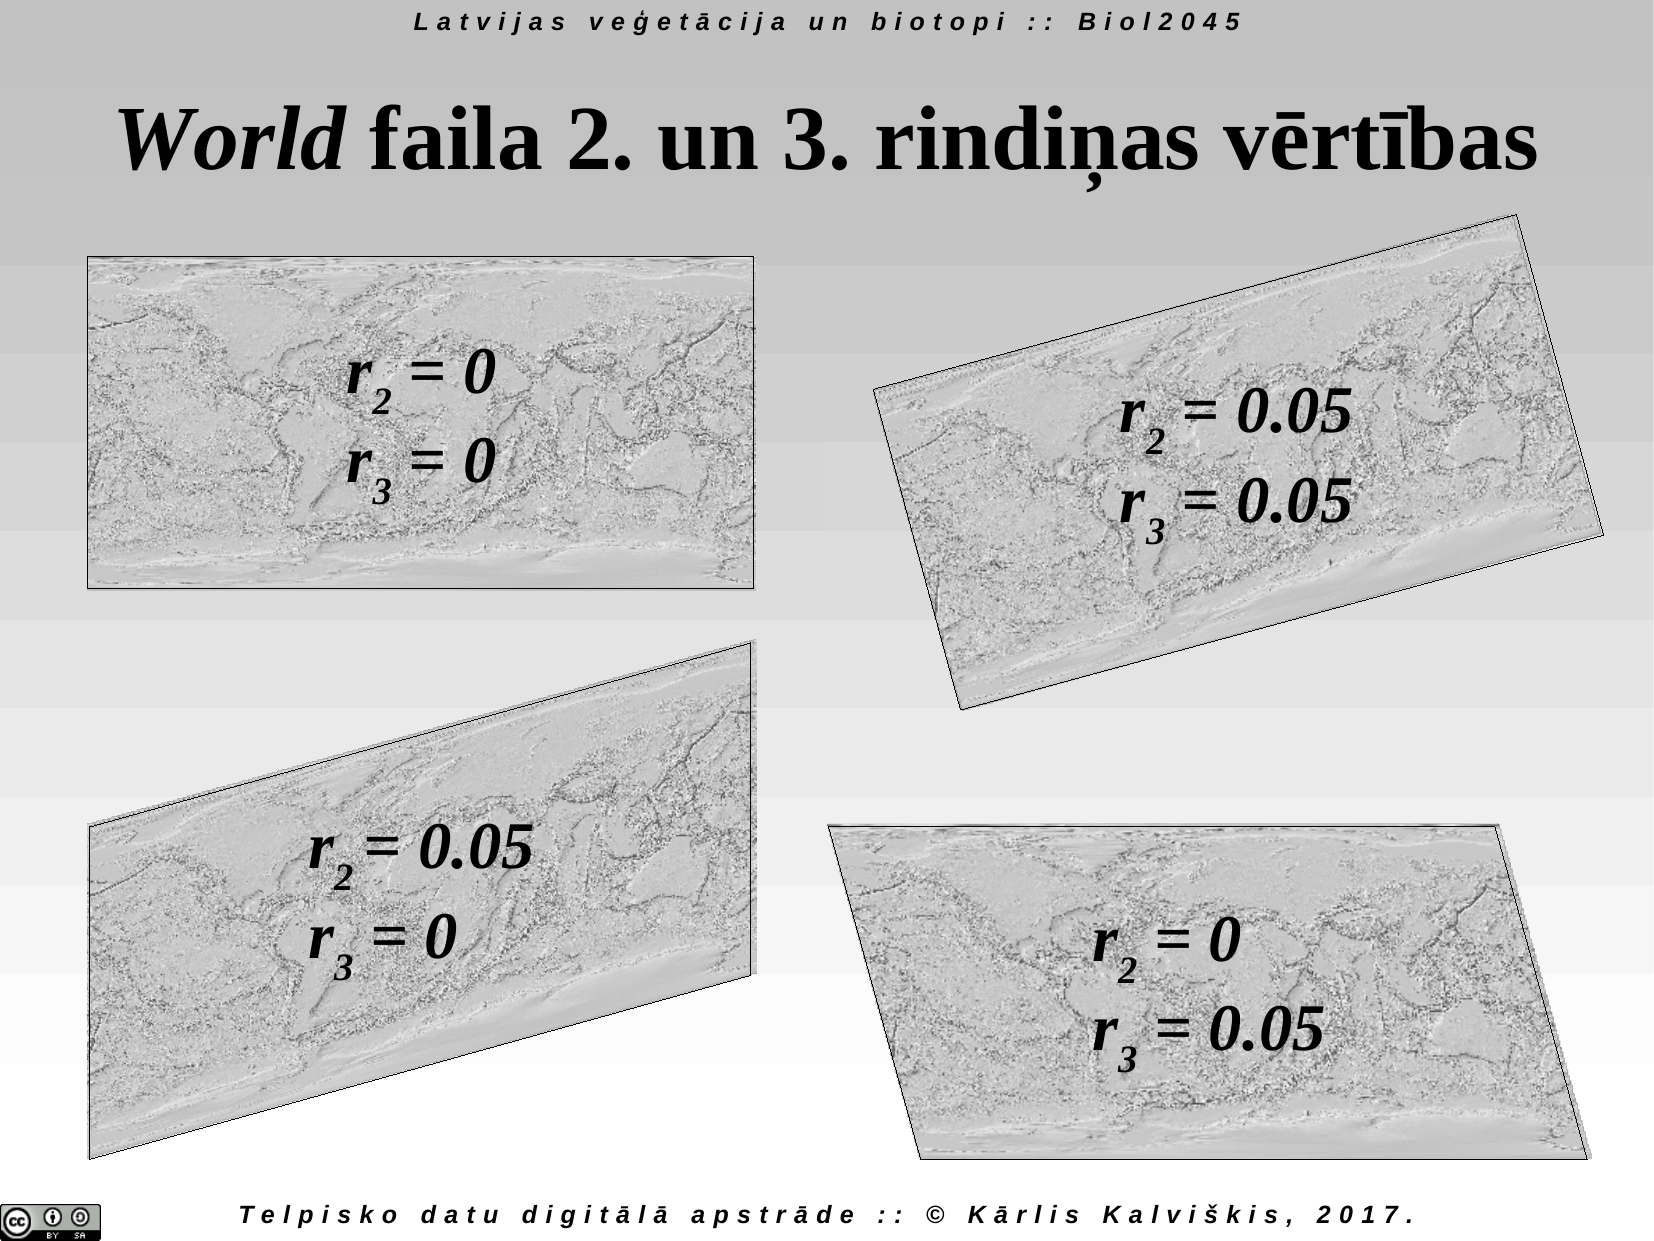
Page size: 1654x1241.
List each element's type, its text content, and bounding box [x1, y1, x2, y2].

picture [0, 0, 1654, 1241]
title World faila 2. un 3. rindiņas vērtības [29, 43, 1625, 234]
